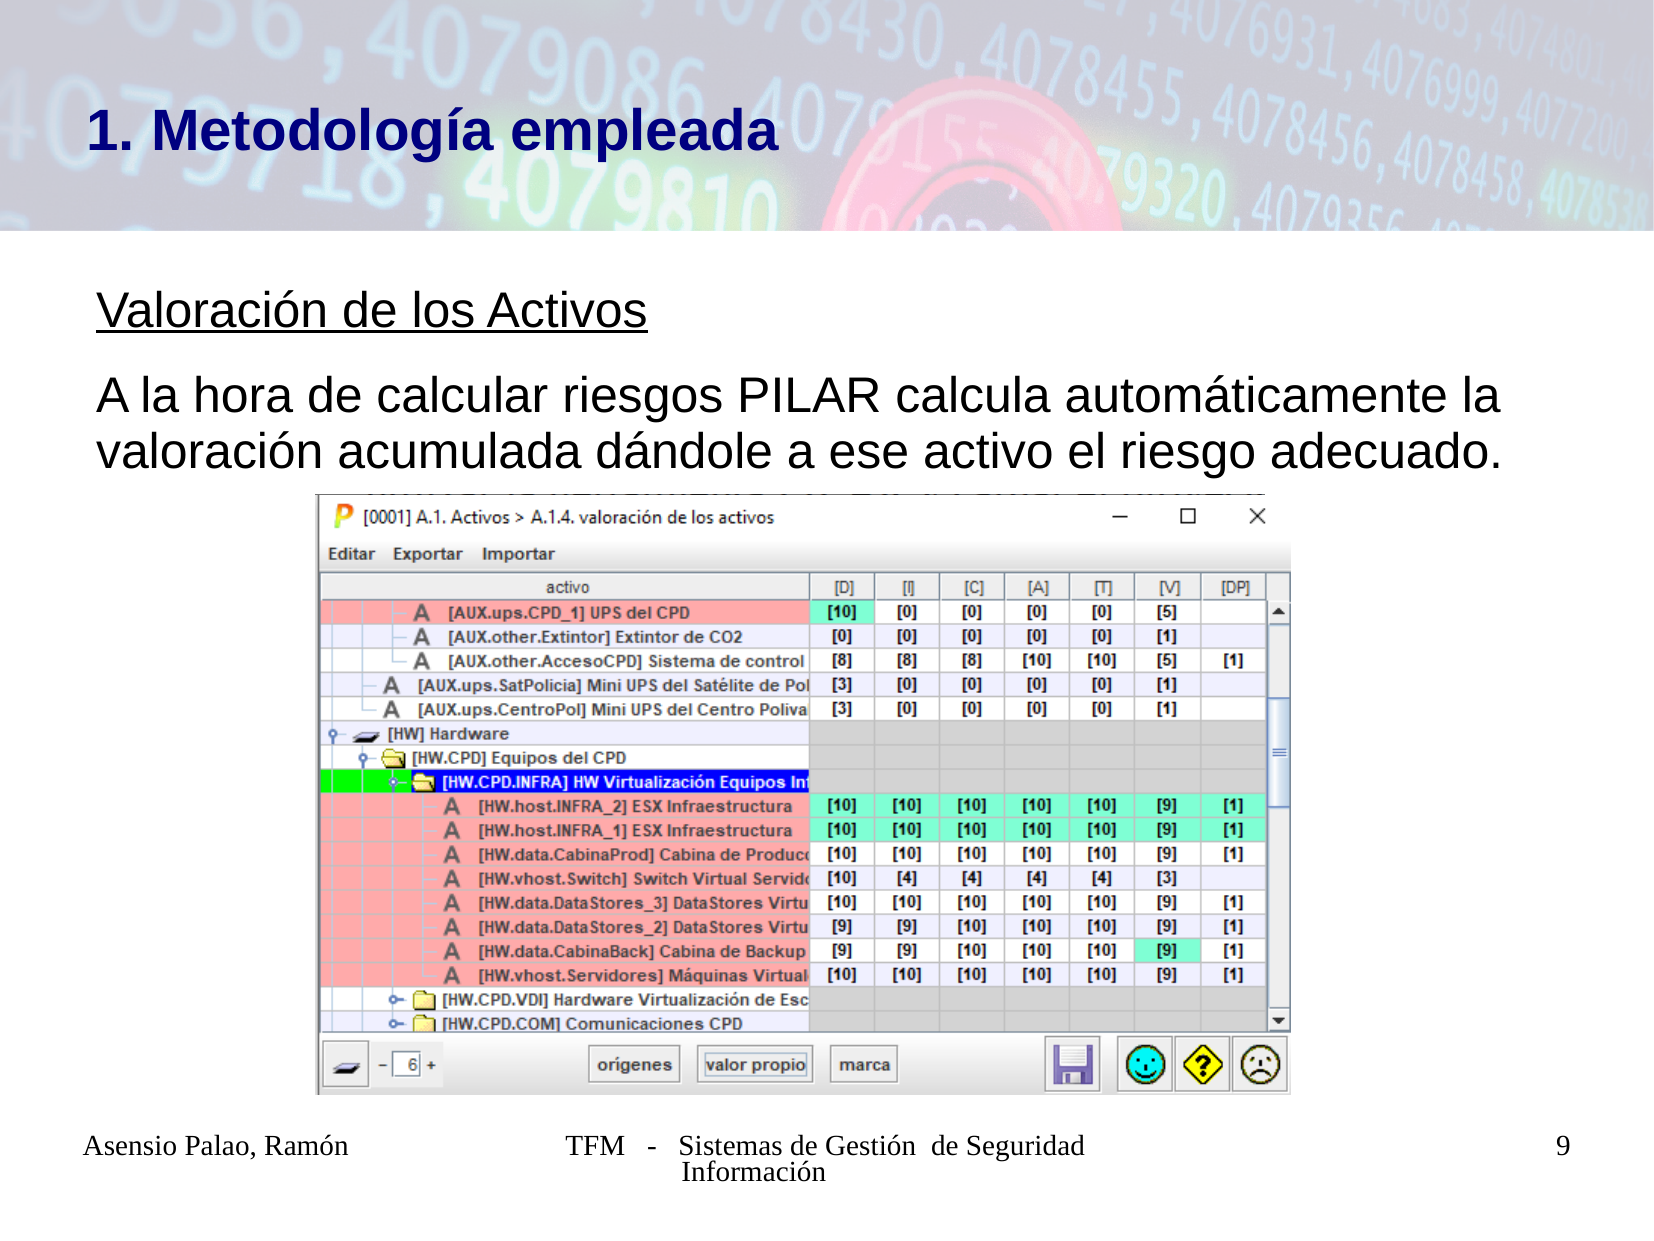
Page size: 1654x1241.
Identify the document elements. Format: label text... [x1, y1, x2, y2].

picture [999, 1142, 1005, 1149]
picture [166, 1142, 173, 1154]
subtitle [82, 226, 1538, 274]
picture [935, 1142, 941, 1154]
picture [0, 0, 1654, 1241]
picture [1046, 1142, 1052, 1154]
picture [608, 1142, 616, 1150]
picture [794, 1142, 800, 1154]
picture [1074, 1142, 1080, 1154]
text_box Valoración de los Activos A la hora de calcular riesgos PILAR calcula automáticamente la valoración acumulada dándole a ese activo el riesgo adecuado. [81, 274, 1538, 1028]
picture [239, 1142, 246, 1154]
subtitle [82, 1028, 1538, 1142]
picture [890, 1142, 897, 1154]
picture [1013, 1142, 1019, 1154]
text_box 1. Metodología empleada [71, 90, 1654, 226]
picture [315, 494, 1291, 1096]
picture [323, 1142, 330, 1154]
